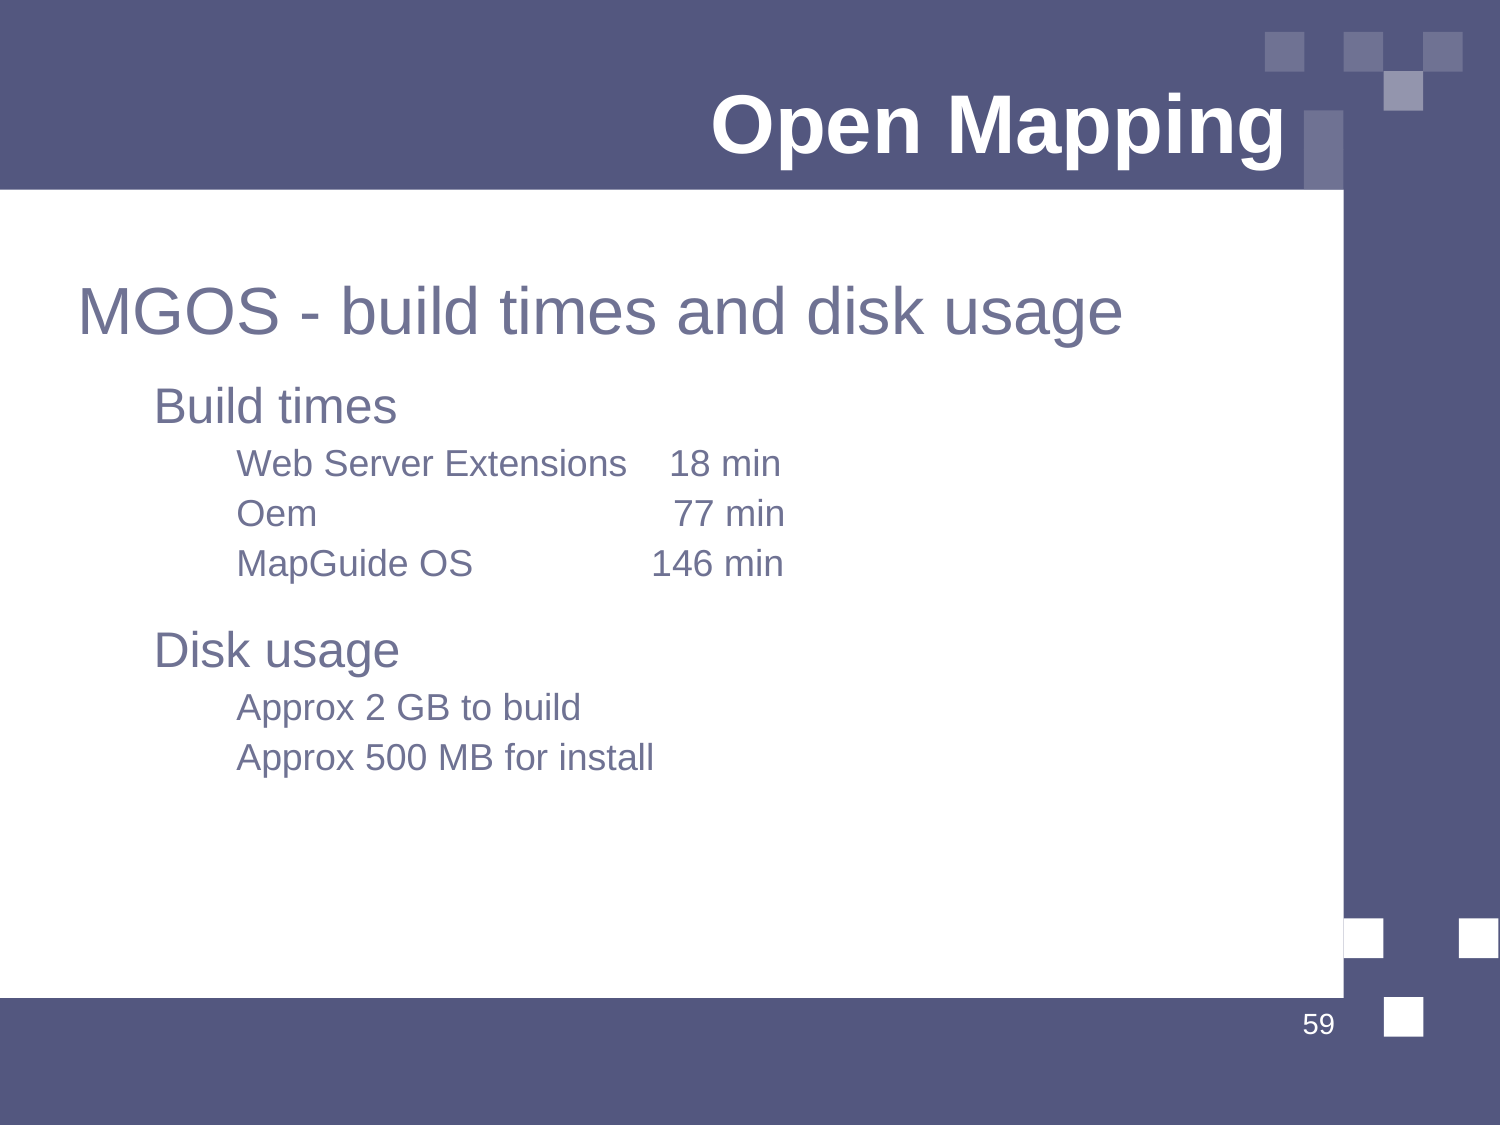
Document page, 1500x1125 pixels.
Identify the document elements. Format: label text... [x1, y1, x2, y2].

list MGOS - build times and disk usage Build times Web Server Extensions 18 min Oem 77 min MapGuide OS 146 min Disk usage Approx 2 GB to build Approx 500 MB for install [59, 236, 1289, 931]
title Open Mapping [58, 74, 1288, 176]
